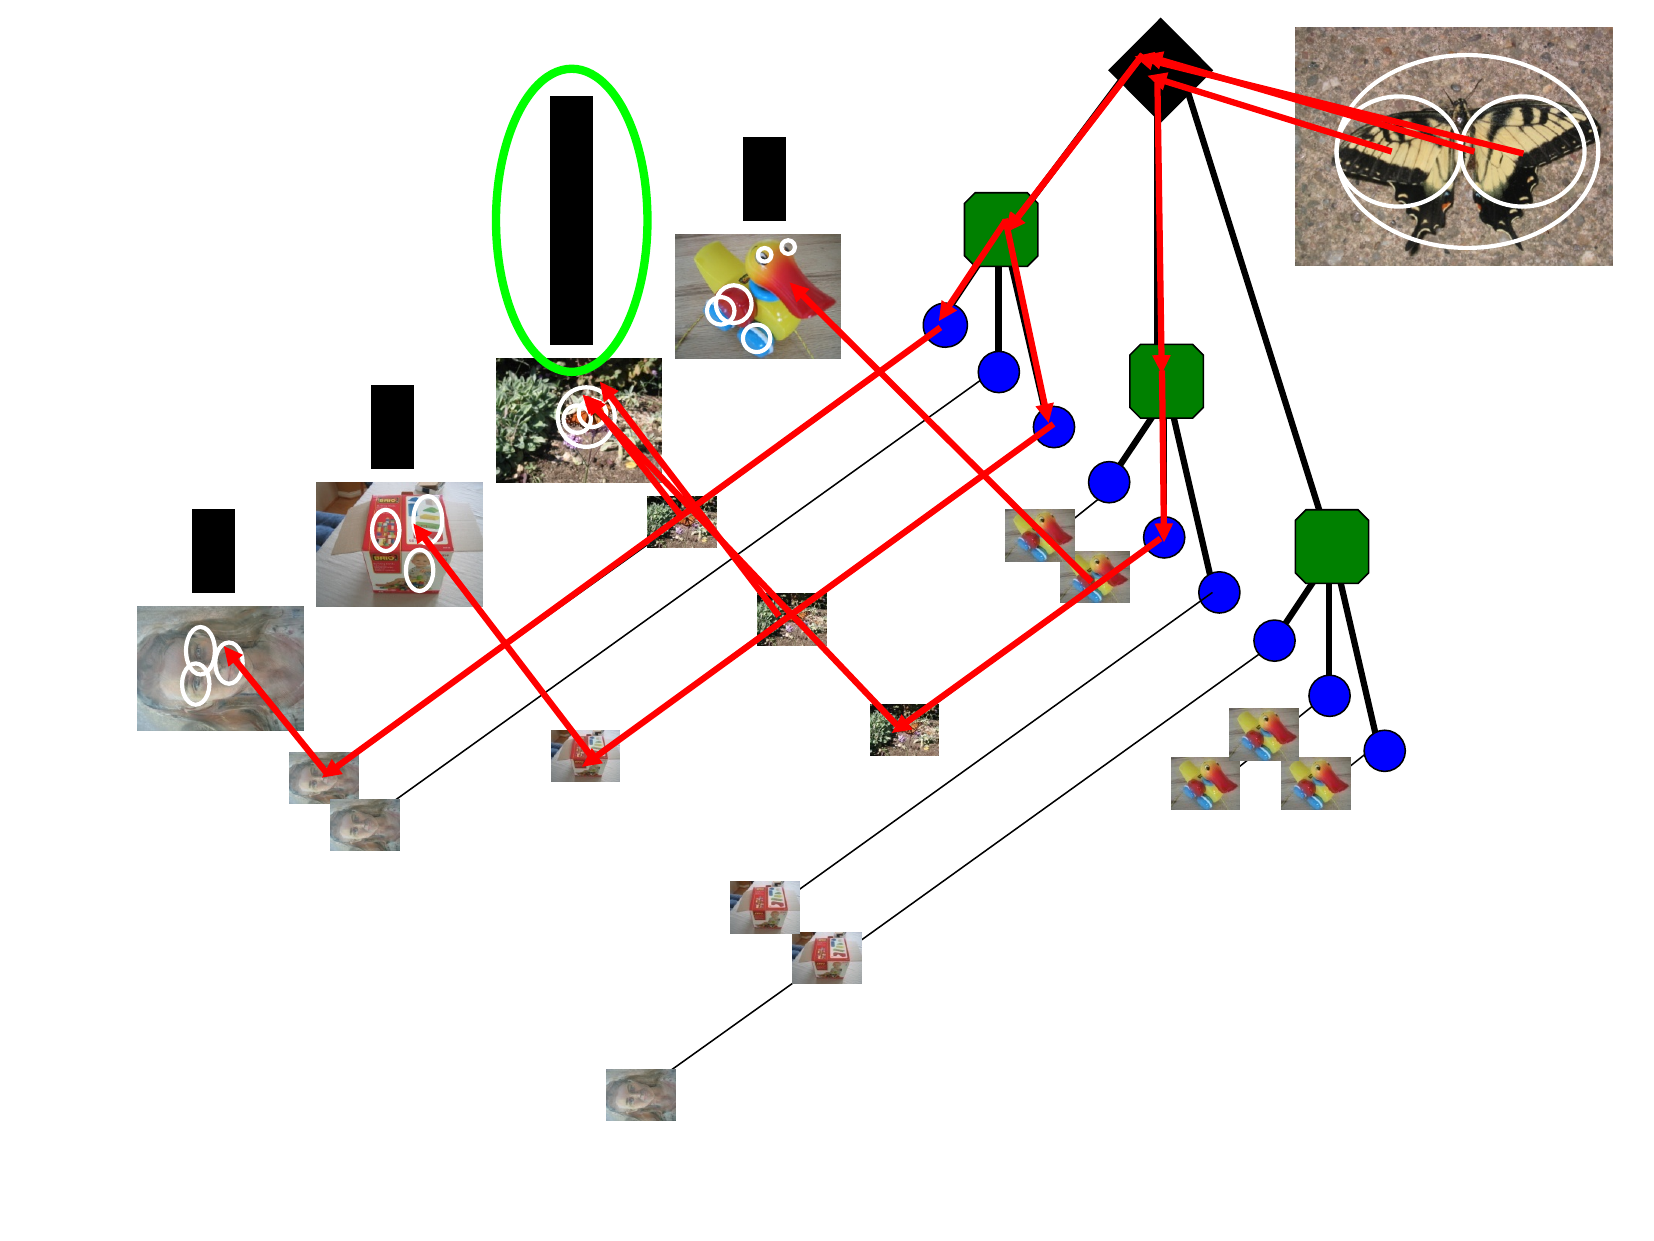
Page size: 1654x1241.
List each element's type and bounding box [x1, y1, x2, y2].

text_box [1253, 620, 1296, 662]
picture [730, 881, 862, 984]
picture [1363, 99, 1453, 132]
text_box [980, 231, 1012, 267]
text_box [978, 351, 1020, 393]
text_box [1129, 344, 1159, 419]
text_box [371, 385, 414, 469]
picture [409, 553, 431, 588]
picture [576, 730, 620, 752]
picture [798, 594, 827, 646]
picture [1433, 135, 1457, 142]
text_box [1109, 18, 1213, 80]
picture [189, 630, 212, 667]
picture [548, 358, 595, 367]
picture [593, 414, 601, 424]
text_box [1364, 730, 1406, 772]
picture [226, 645, 237, 651]
text_box [192, 509, 235, 593]
picture [1295, 27, 1613, 266]
text_box [551, 96, 593, 345]
picture [185, 671, 207, 702]
picture [1005, 509, 1089, 603]
text_box [1149, 517, 1185, 559]
picture [316, 482, 483, 607]
picture [1463, 99, 1582, 204]
picture [194, 666, 203, 672]
picture [1339, 120, 1458, 204]
text_box [1038, 406, 1075, 448]
picture [315, 752, 350, 767]
picture [757, 594, 785, 634]
text_box [923, 303, 968, 348]
text_box [1165, 344, 1204, 419]
picture [1171, 708, 1351, 810]
text_box [1198, 571, 1240, 614]
picture [675, 234, 841, 359]
text_box [1308, 675, 1351, 717]
text_box [1143, 517, 1160, 545]
picture [883, 704, 925, 720]
picture [551, 730, 620, 782]
picture [562, 425, 609, 444]
picture [289, 752, 400, 851]
picture [218, 648, 239, 681]
picture [757, 620, 816, 646]
picture [416, 499, 440, 540]
picture [692, 496, 702, 500]
picture [137, 606, 304, 731]
picture [777, 593, 814, 609]
picture [671, 496, 685, 510]
text_box [1033, 412, 1048, 433]
text_box [744, 137, 786, 221]
picture [496, 358, 662, 483]
picture [1295, 103, 1342, 130]
picture [701, 496, 717, 528]
text_box [964, 192, 1030, 264]
picture [1079, 566, 1130, 603]
text_box [1124, 63, 1205, 116]
text_box [1088, 461, 1130, 503]
text_box [1295, 509, 1369, 584]
text_box [1012, 201, 1038, 267]
picture [566, 408, 584, 430]
picture [581, 409, 588, 423]
picture [870, 704, 939, 756]
picture [561, 390, 603, 414]
picture [606, 1069, 676, 1121]
picture [647, 514, 717, 548]
text_box [1161, 85, 1190, 121]
picture [647, 496, 676, 536]
picture [605, 401, 612, 419]
picture [1024, 509, 1130, 584]
picture [617, 411, 662, 472]
picture [1352, 58, 1596, 245]
